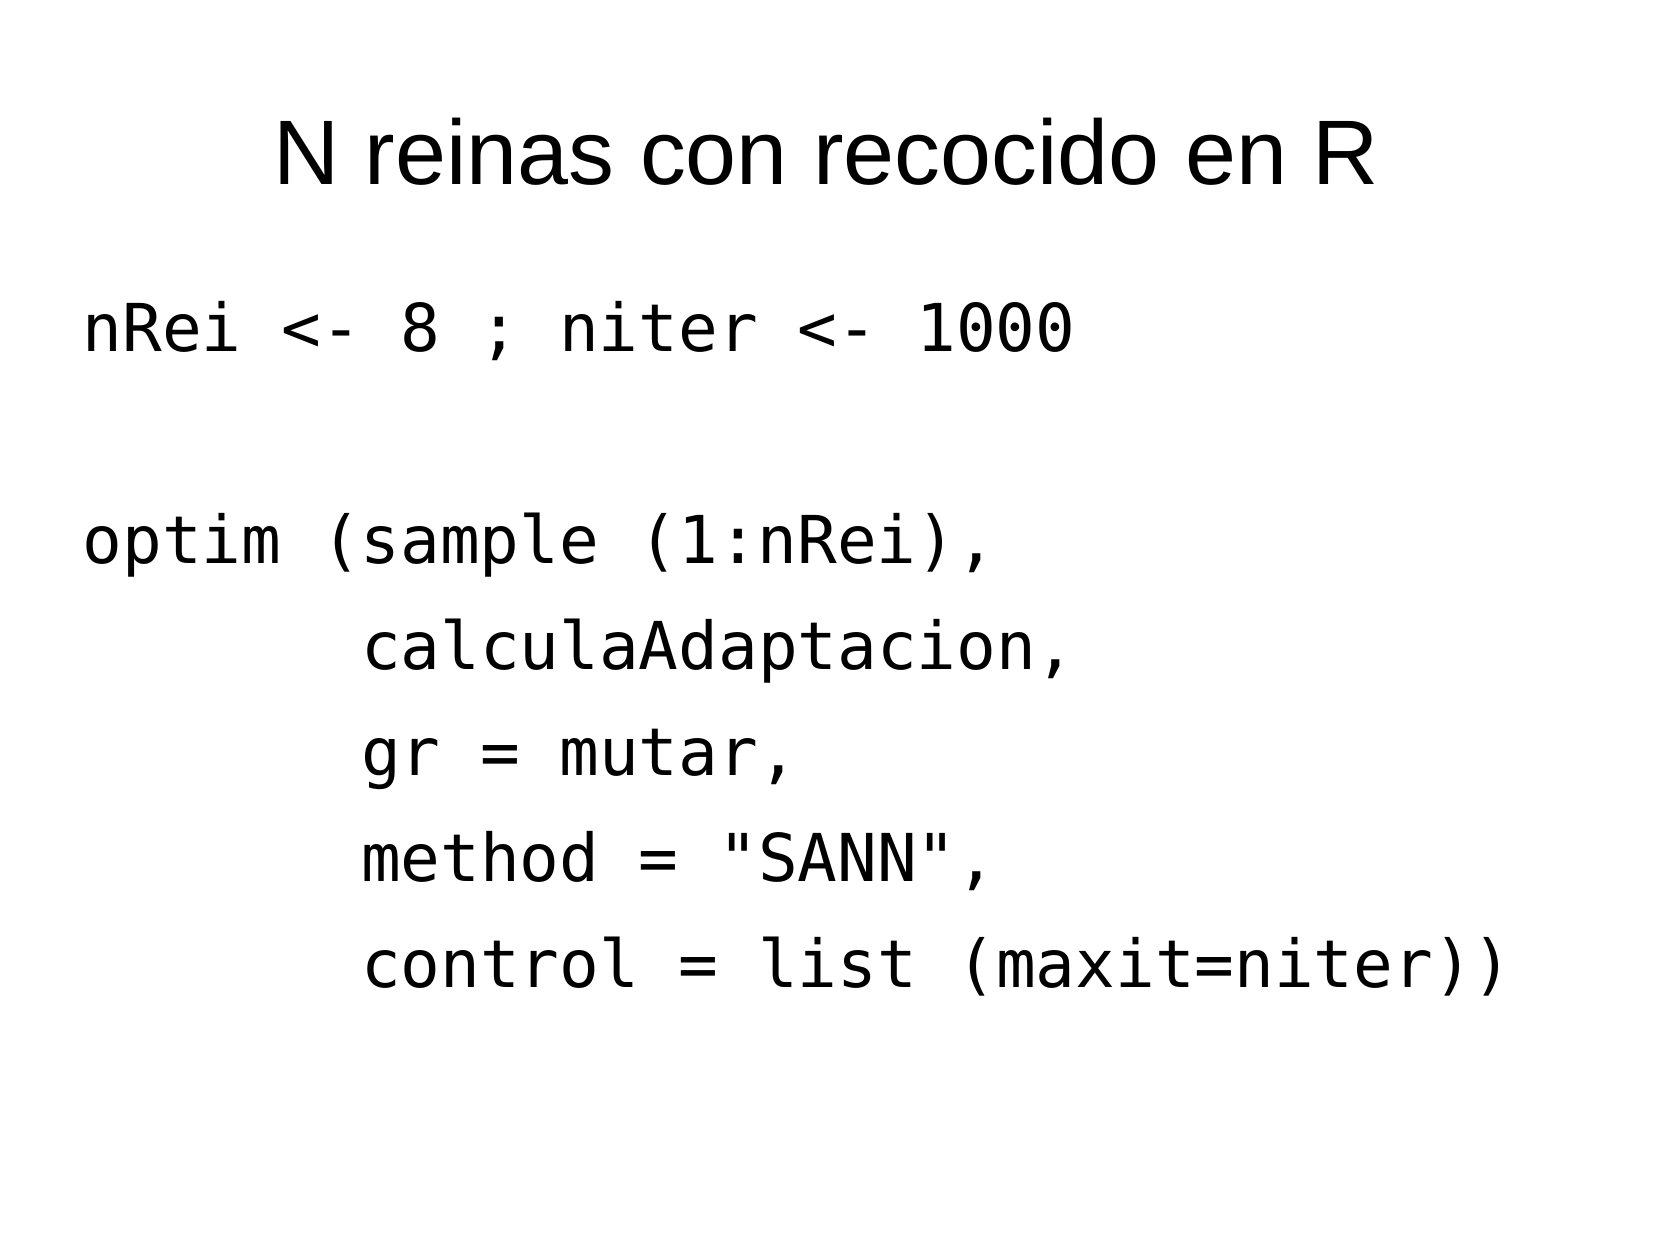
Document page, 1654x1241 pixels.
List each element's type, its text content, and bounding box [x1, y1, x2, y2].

title N reinas con recocido en R [82, 49, 1571, 257]
list nRei <- 8 ; niter <- 1000 optim (sample (1:nRei), calculaAdaptacion, gr = mutar, method = "SANN", control = list (maxit=niter)) [82, 290, 1571, 1010]
